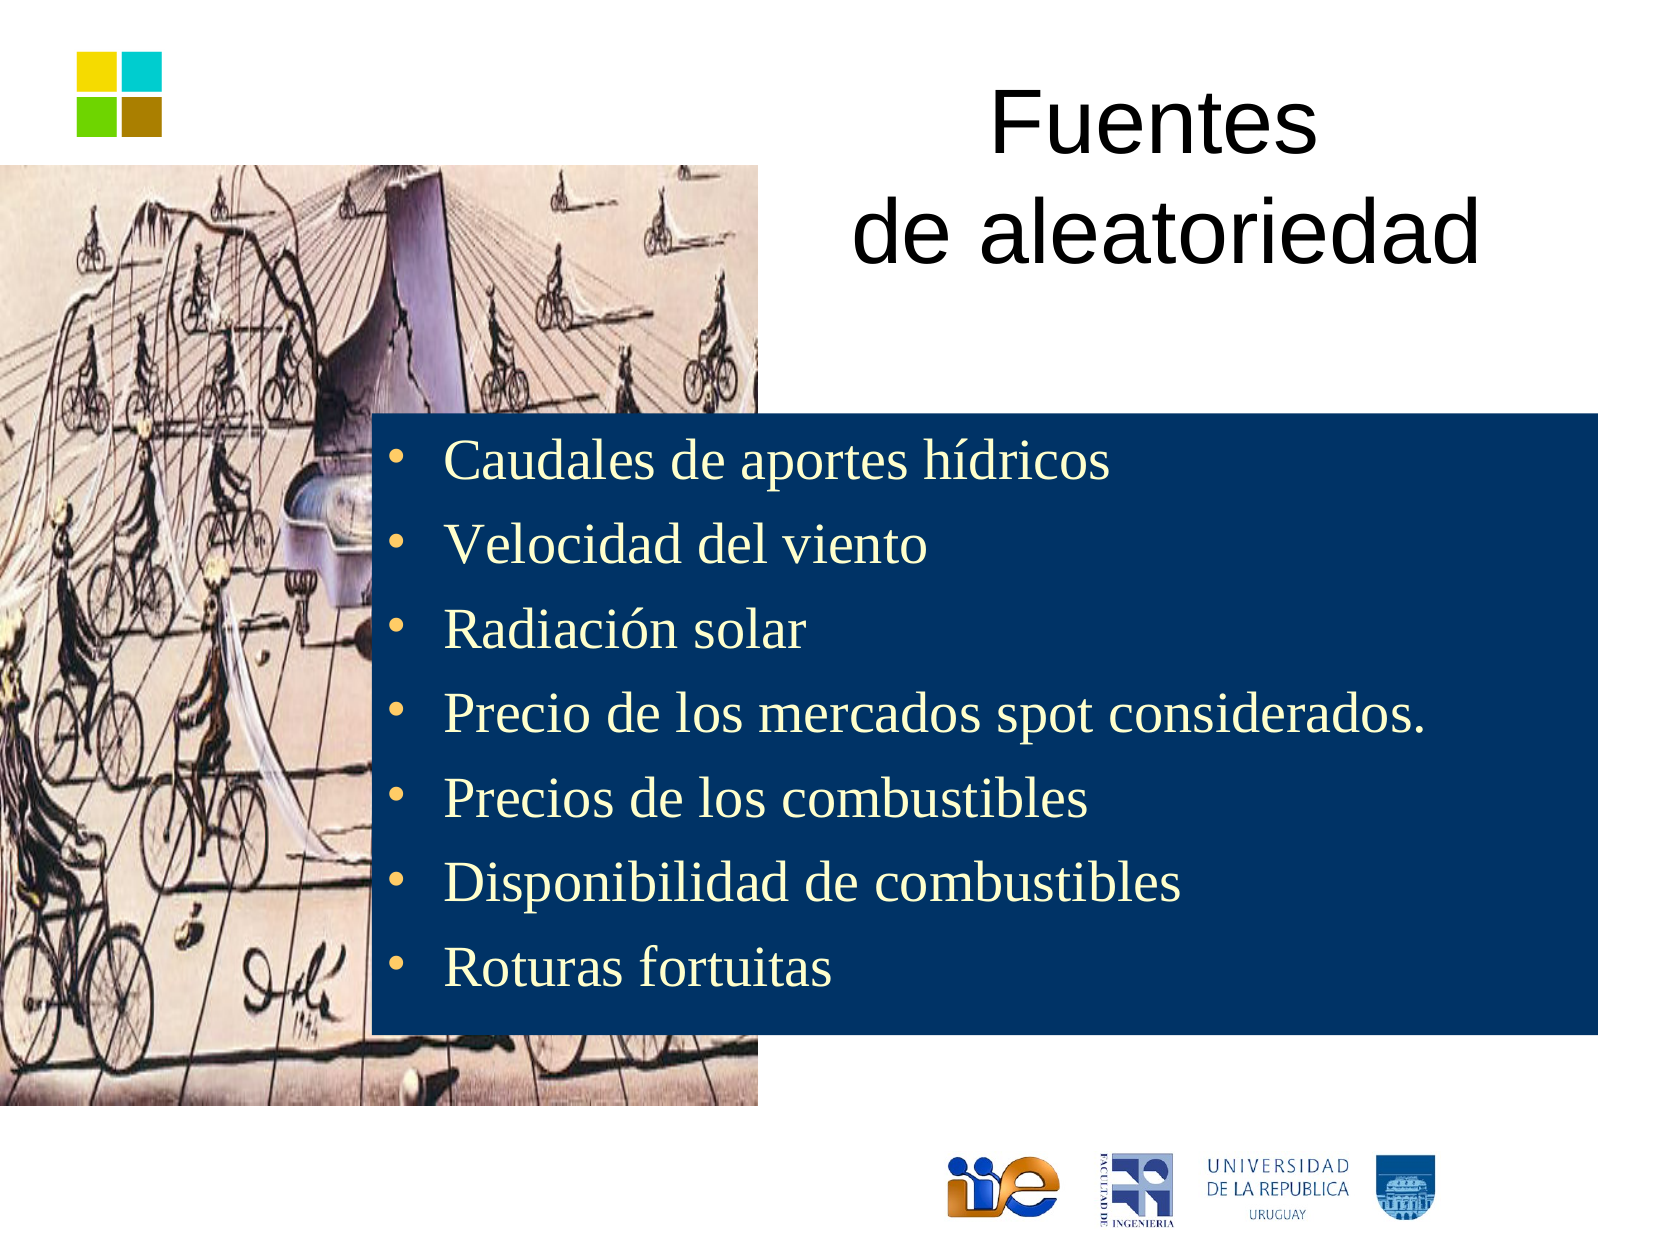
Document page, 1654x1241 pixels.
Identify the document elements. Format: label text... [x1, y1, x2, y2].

picture [0, 165, 758, 1106]
picture [74, 49, 165, 140]
title Fuentes de aleatoriedad [689, 55, 1584, 290]
text_box Caudales de aportes hídricos Velocidad del viento Radiación solar Precio de los mercados spot considerados. Precios de los combustibles Disponibilidad de combustibles Roturas fortuitas [371, 413, 1598, 1036]
picture [932, 1151, 1441, 1230]
